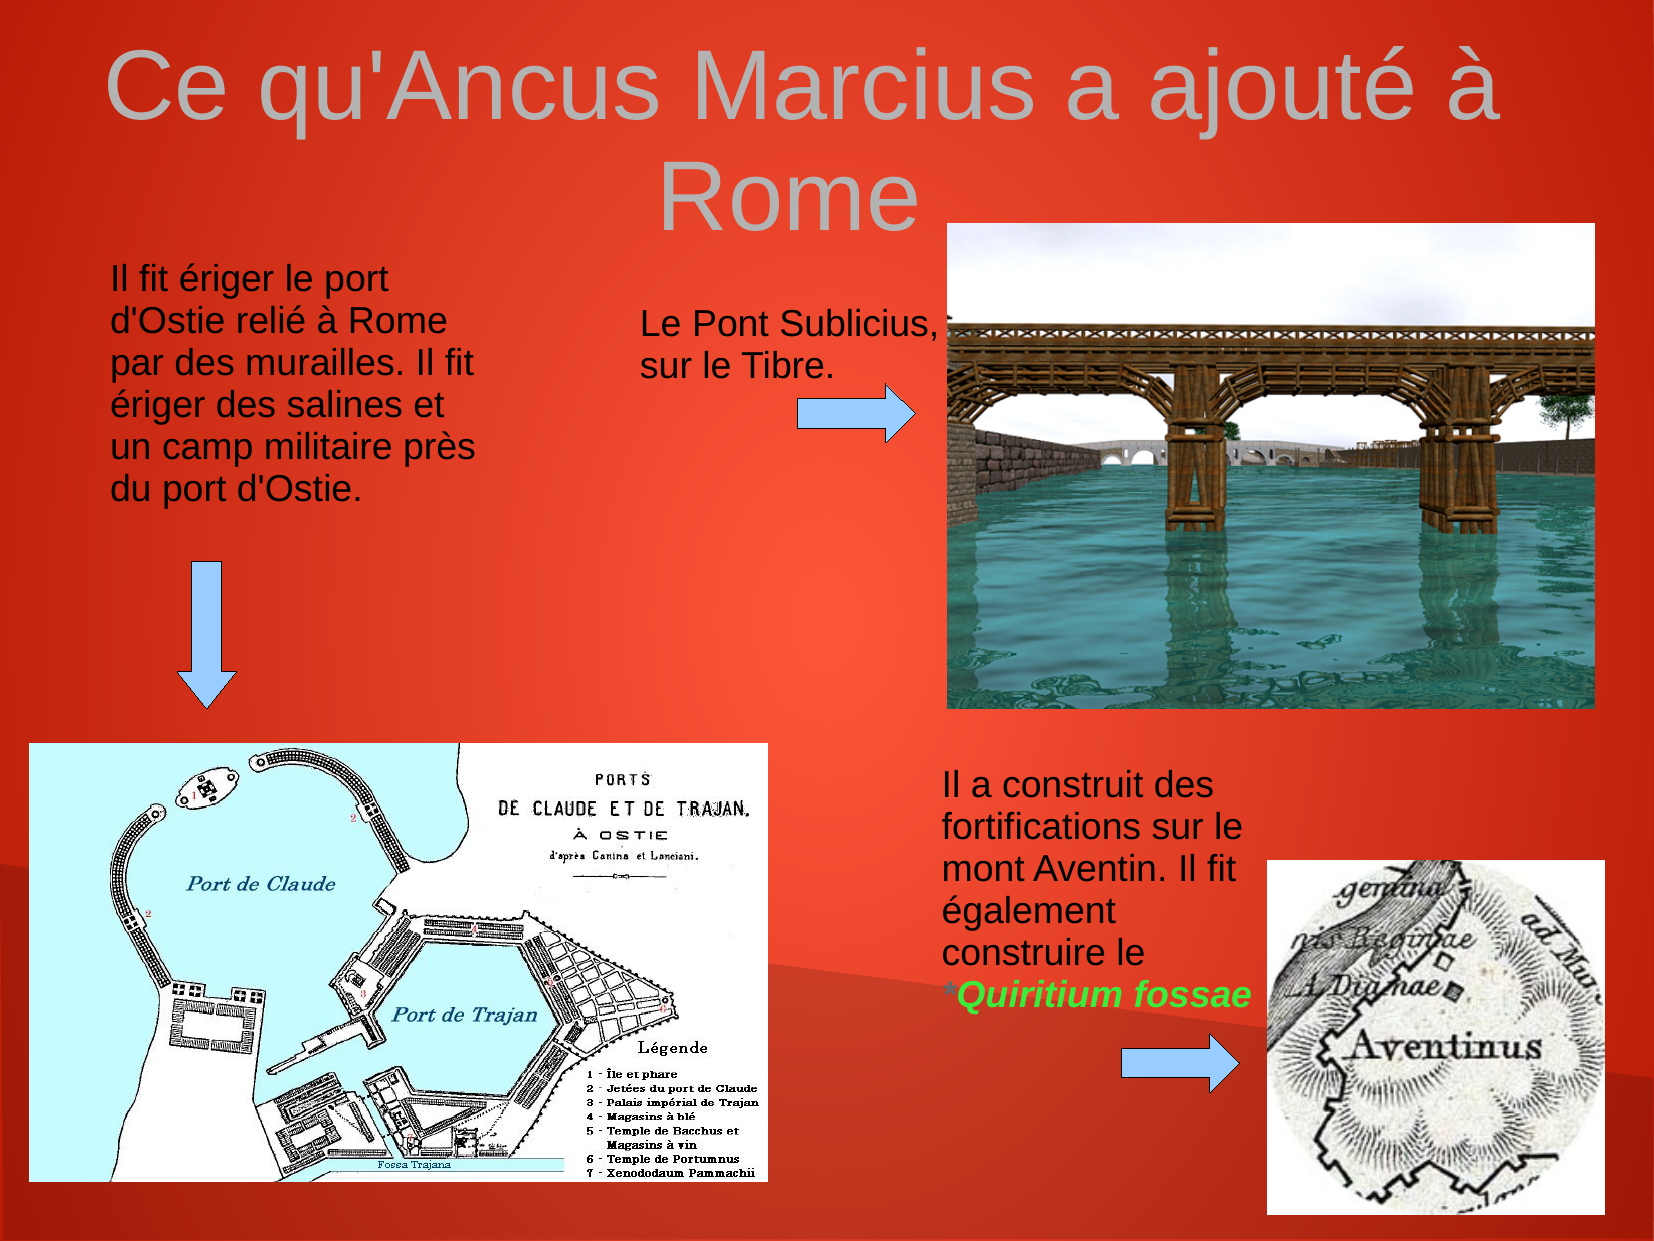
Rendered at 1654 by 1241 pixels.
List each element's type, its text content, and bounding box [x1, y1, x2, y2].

list [76, 295, 1565, 1114]
text_box [1121, 1033, 1240, 1093]
picture [1267, 860, 1605, 1215]
text_box [177, 561, 237, 709]
picture [947, 223, 1595, 709]
text_box [797, 383, 916, 443]
text_box Il fit ériger le port d'Ostie relié à Rome par des murailles. Il fit ériger des salines et un camp militaire près du port d'Ostie. [95, 252, 509, 518]
picture [29, 743, 768, 1182]
text_box Il a construit des fortifications sur le mont Aventin. Il fit également construire le *Quiritium fossae [926, 756, 1282, 1025]
text_box Le Pont Sublicius, sur le Tibre. [625, 295, 947, 395]
text_box Ce qu'Ancus Marcius a ajouté à Rome [88, 29, 1518, 252]
